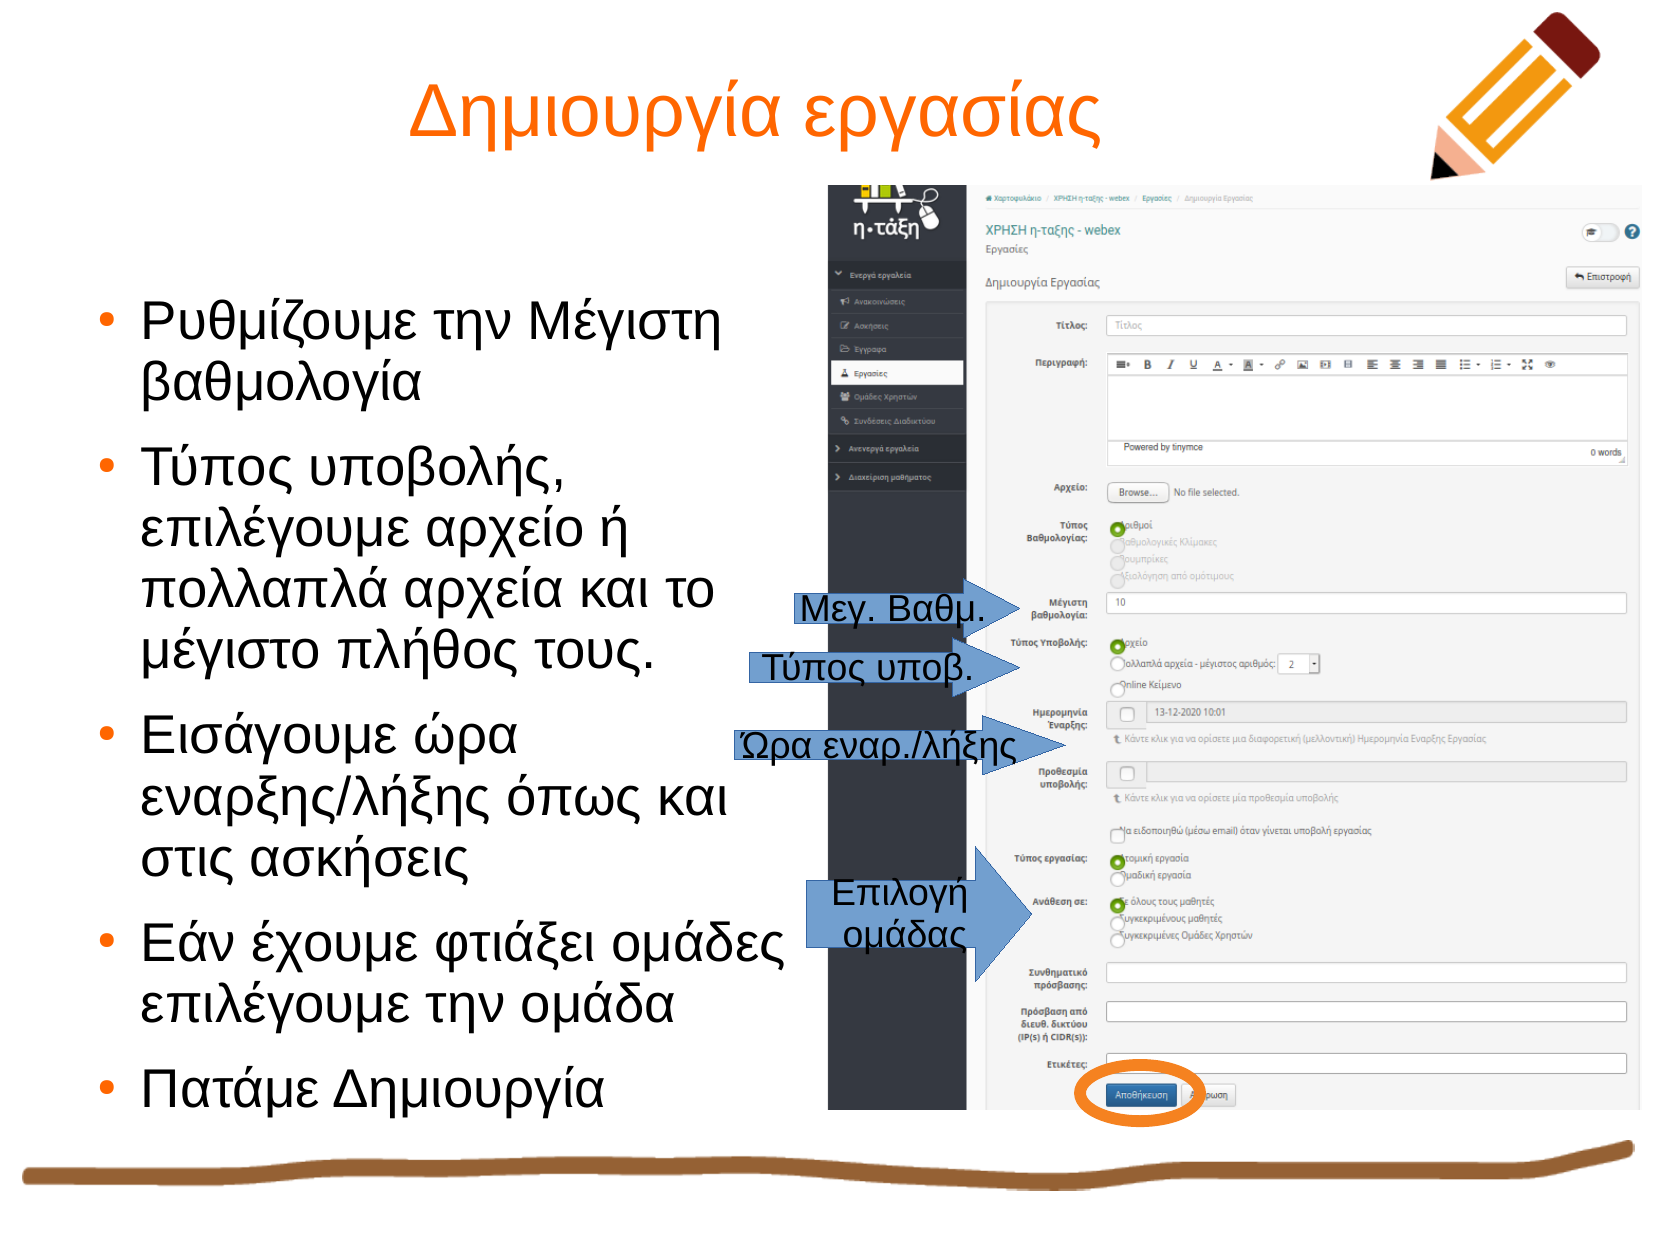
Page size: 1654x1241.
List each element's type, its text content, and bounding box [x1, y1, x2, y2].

text_box Τύπος υποβ. [749, 637, 1020, 697]
text_box Μεγ. Βαθμ. [794, 578, 1020, 638]
picture [22, 1140, 1635, 1191]
picture [1430, 12, 1601, 181]
picture [827, 185, 1642, 1111]
picture [1087, 1071, 1193, 1111]
text_box Τύπος υποβ. [948, 655, 959, 678]
list Ρυθμίζουμε την Μέγιστη βαθμολογία Τύπος υποβολής, επιλέγουμε αρχείο ή πολλαπλά αρχεία και το μέγιστο πλήθος τους. Εισάγουμε ώρα εναρξης/λήξης όπως και στις ασκήσεις Εάν έχουμε φτιάξει ομάδες επιλέγουμε την ομάδα Πατάμε Δημιουργία [82, 290, 809, 1122]
title Δημιουργία εργασίας [82, 49, 1430, 172]
text_box Επιλογή ομάδας [806, 846, 1032, 982]
text_box Ώρα εναρ./λήξης [734, 715, 1066, 775]
